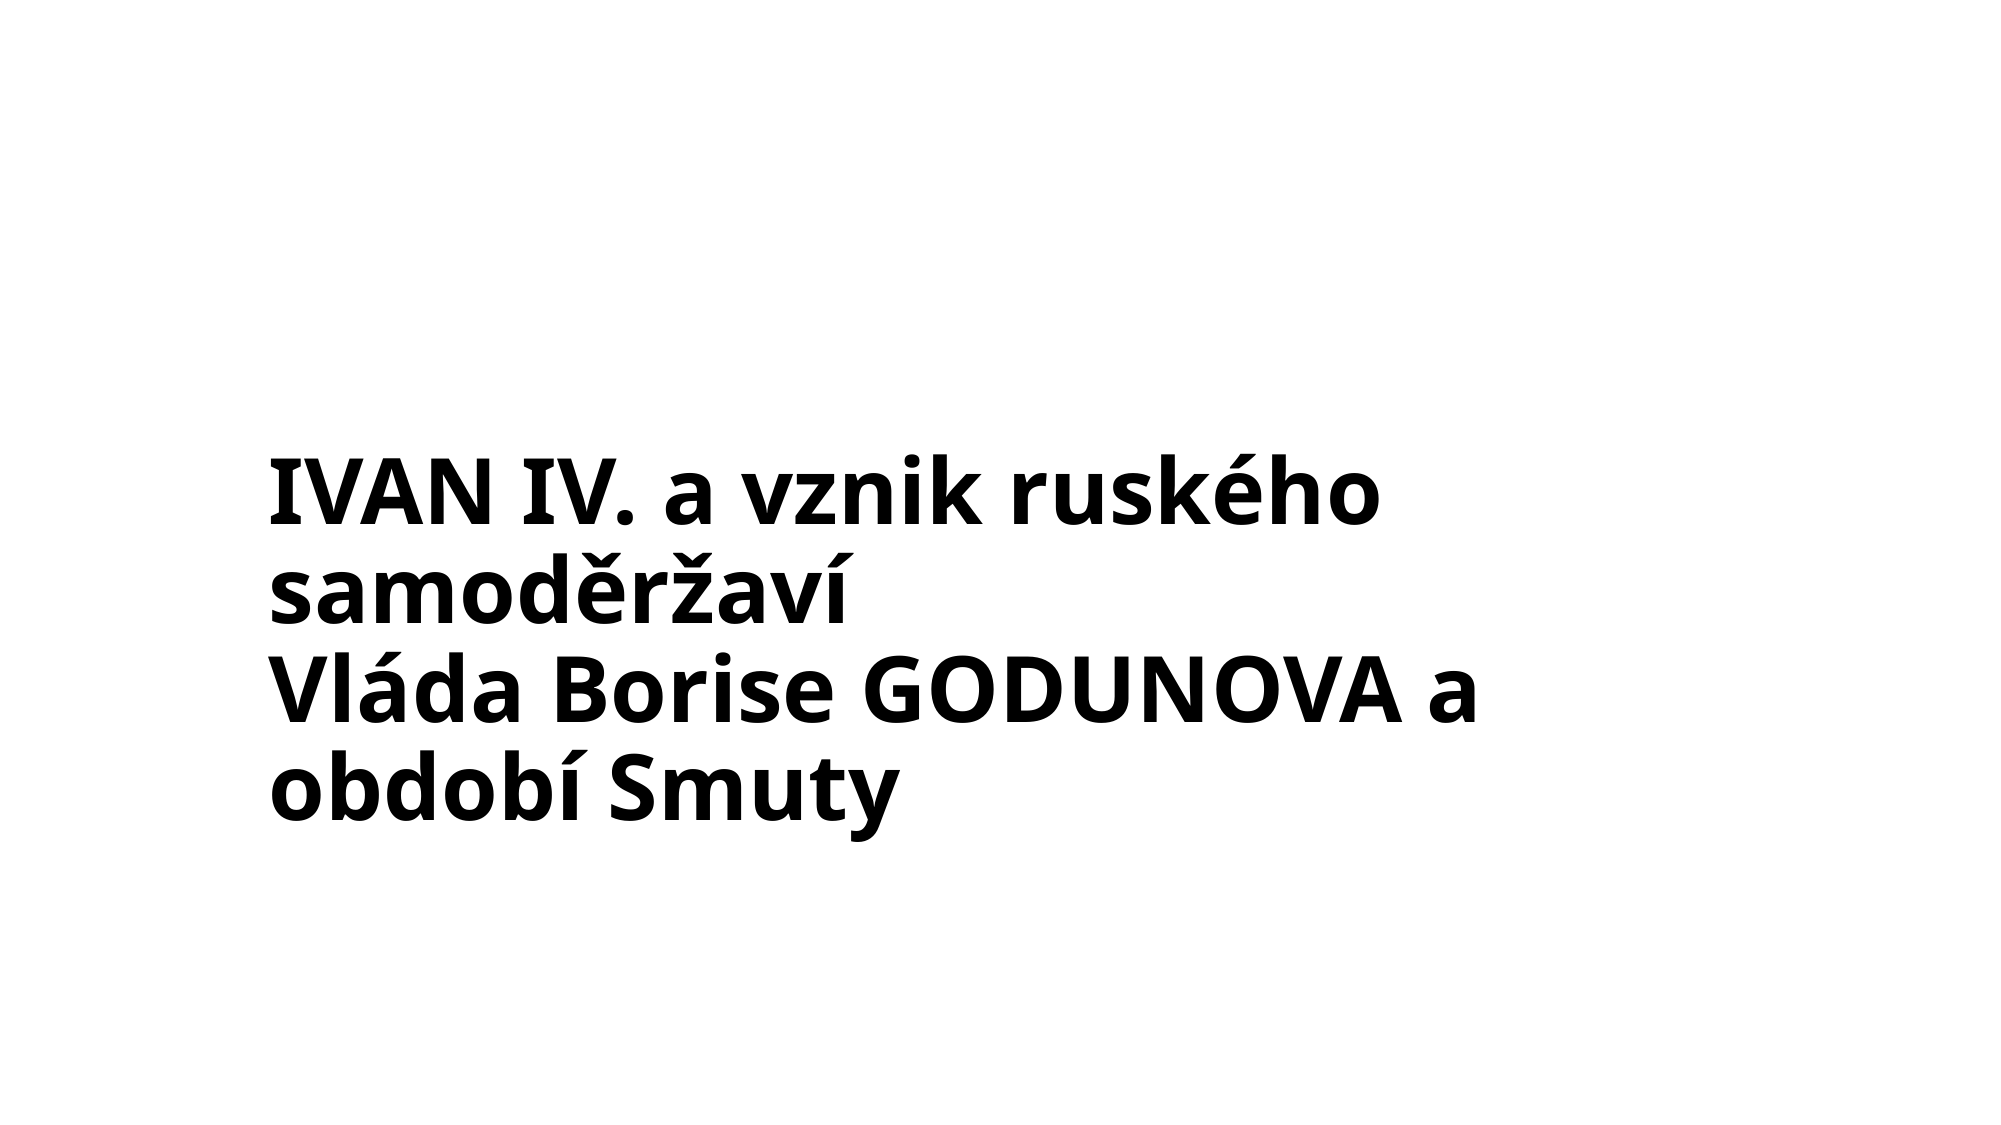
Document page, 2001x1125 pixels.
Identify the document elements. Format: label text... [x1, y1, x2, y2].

title IVAN IV. a vznik ruského samoděržaví Vláda Borise GODUNOVA a období Smuty [254, 437, 1755, 830]
